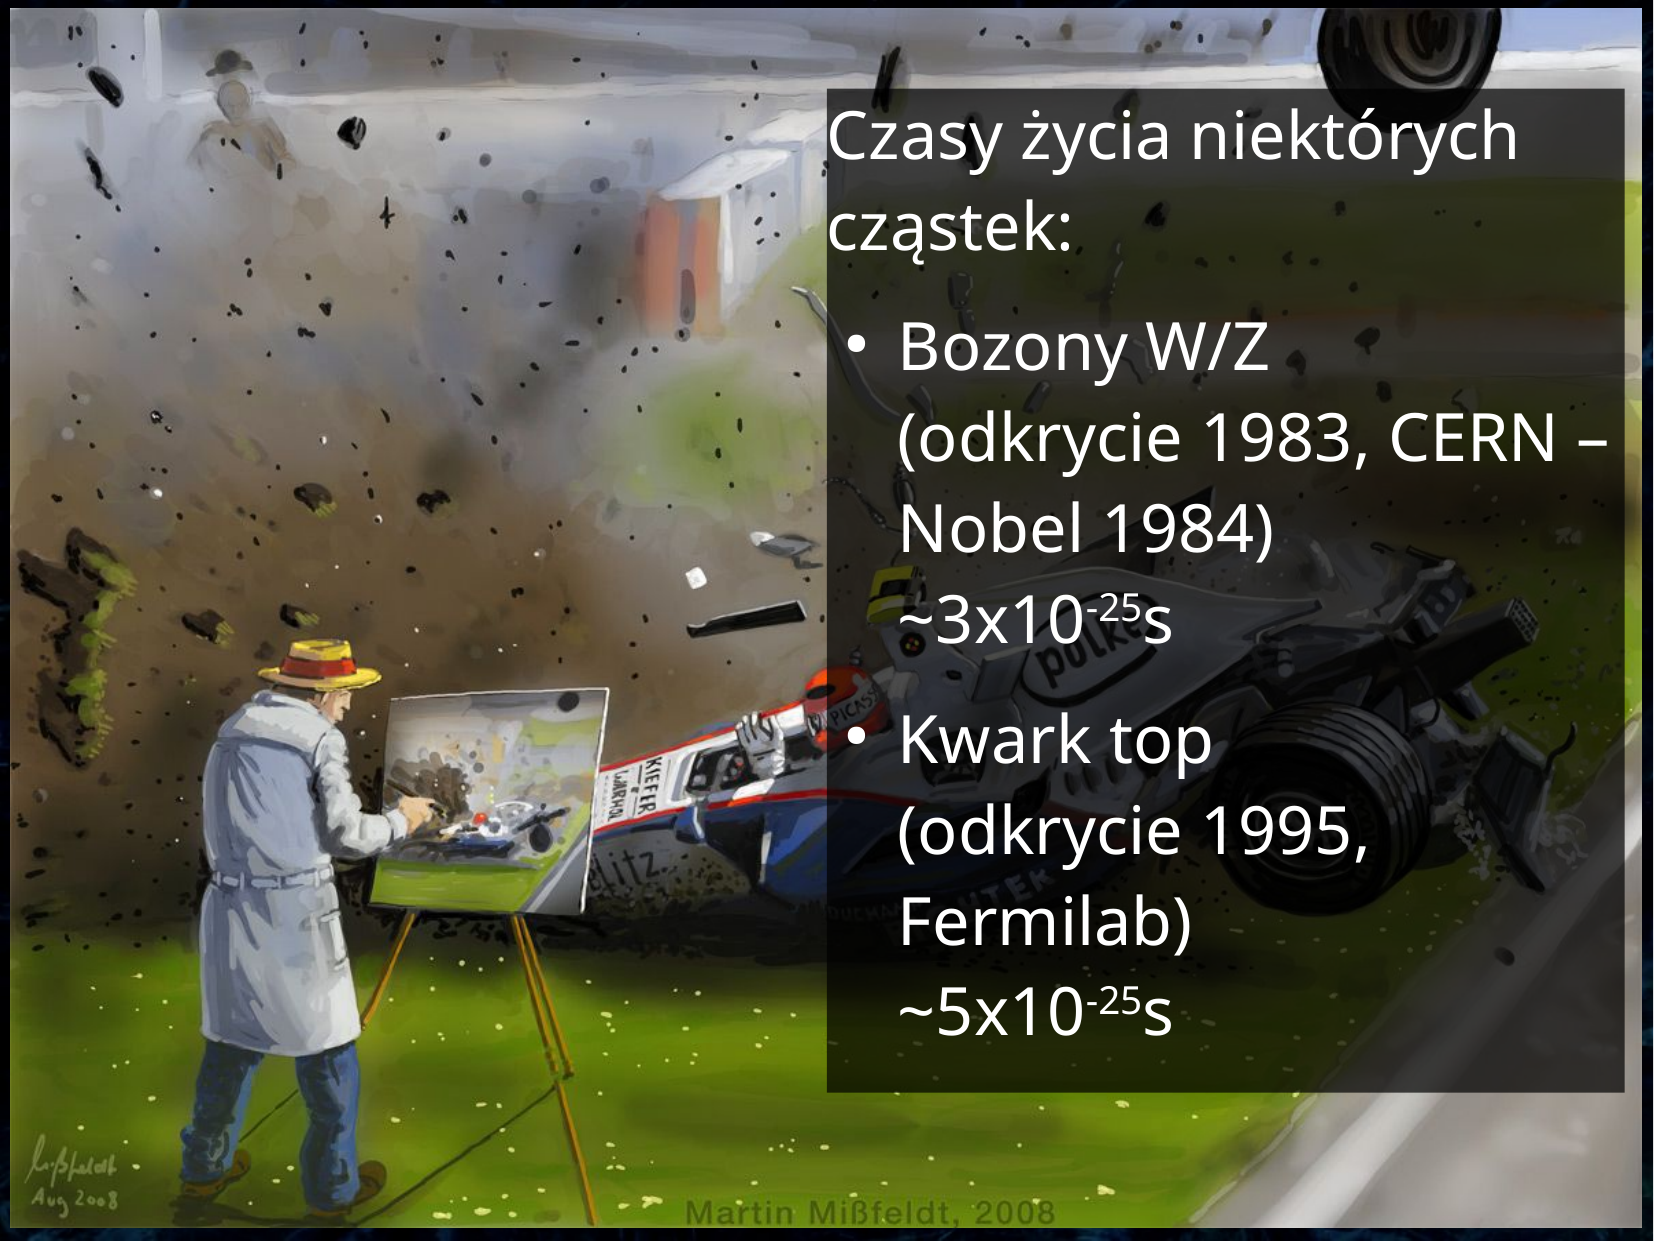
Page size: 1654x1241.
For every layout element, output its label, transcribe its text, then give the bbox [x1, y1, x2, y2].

list Czasy życia niektórych cząstek: Bozony W/Z (odkrycie 1983, CERN – Nobel 1984) ~3x10-25s Kwark top (odkrycie 1995, Fermilab) ~5x10-25s [826, 88, 1625, 1093]
picture [0, 0, 1654, 1241]
